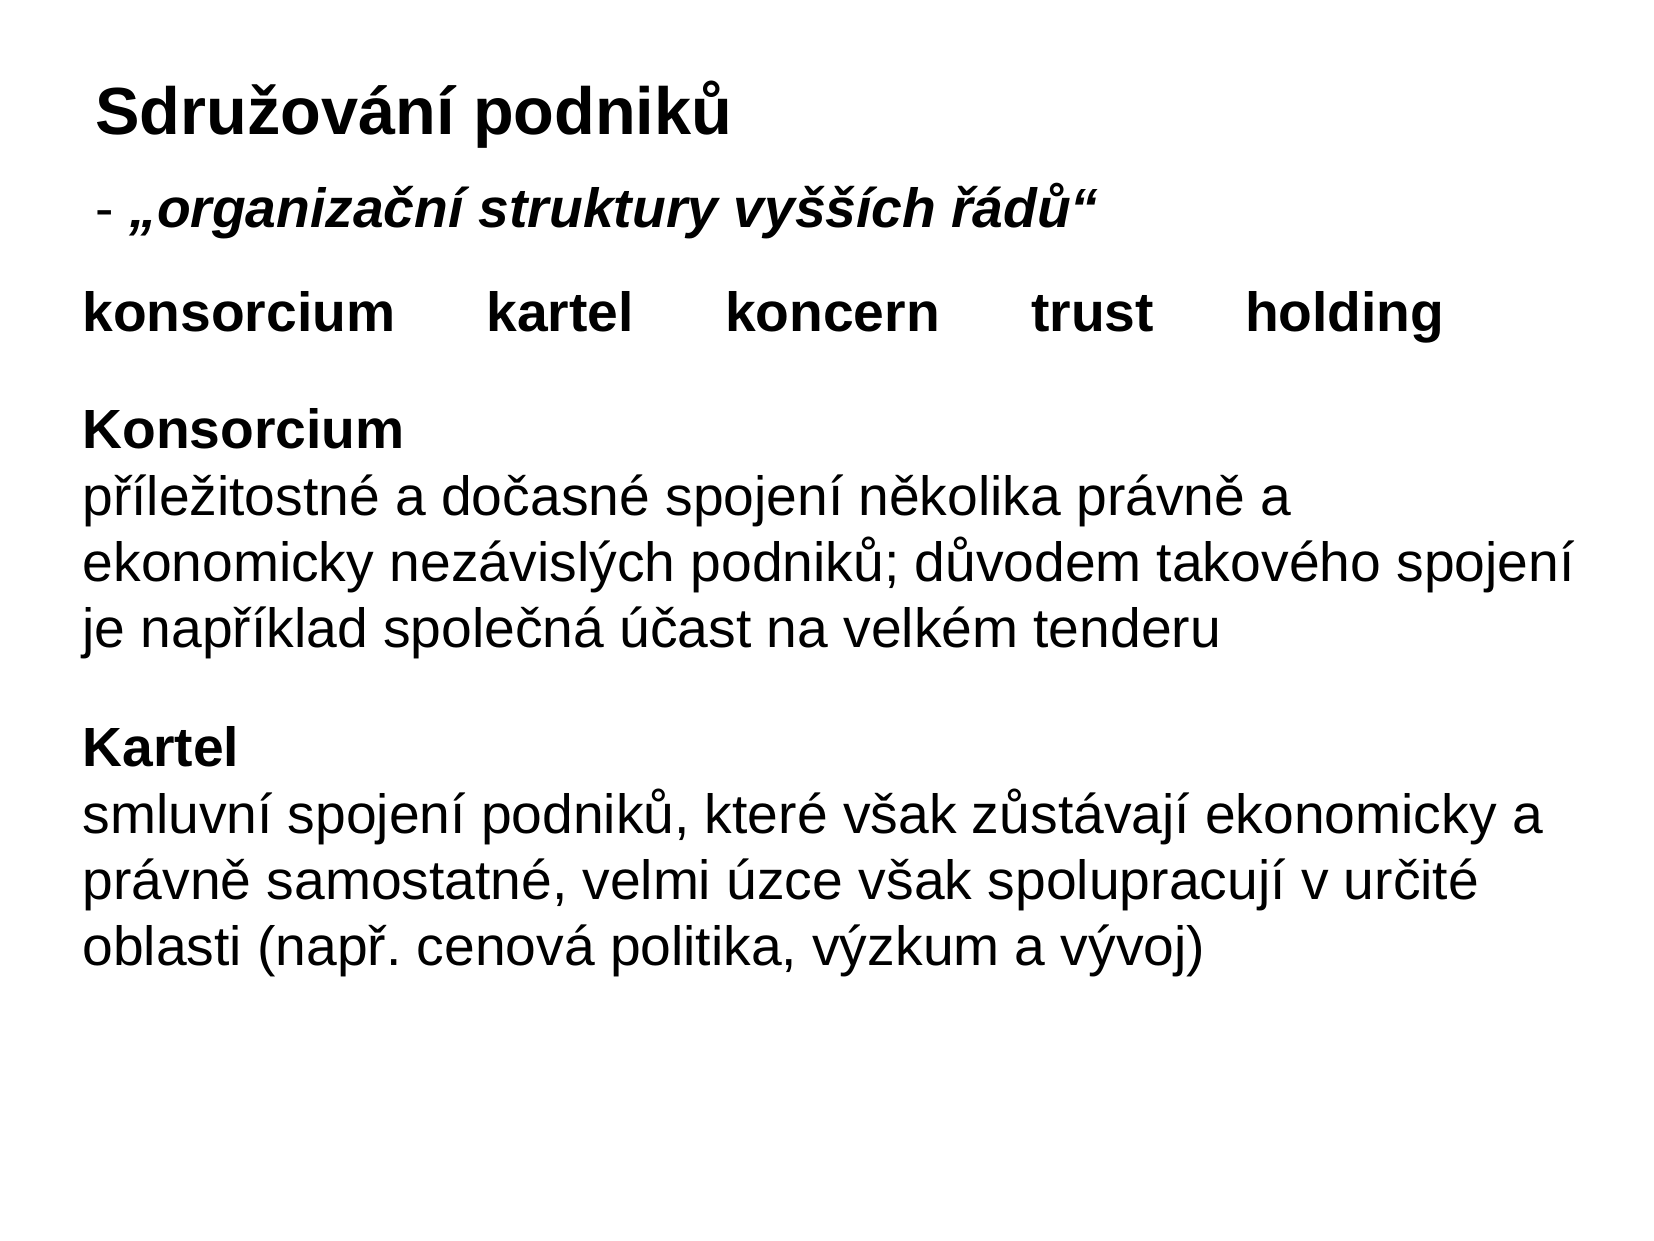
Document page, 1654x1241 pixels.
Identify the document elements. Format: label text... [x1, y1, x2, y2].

text_box konsorcium kartel koncern trust holding [32, 268, 1462, 351]
text_box Konsorcium příležitostné a dočasné spojení několika právně a ekonomicky nezávislých podniků; důvodem takového spojení je například společná účast na velkém tenderu [32, 385, 1596, 667]
text_box - „organizační struktury vyšších řádů“ [45, 164, 1556, 246]
text_box Kartel smluvní spojení podniků, které však zůstávají ekonomicky a právně samostatné, velmi úzce však spolupracují v určité oblasti (např. cenová politika, výzkum a vývoj) [32, 703, 1608, 985]
text_box Sdružování podniků [45, 60, 748, 156]
